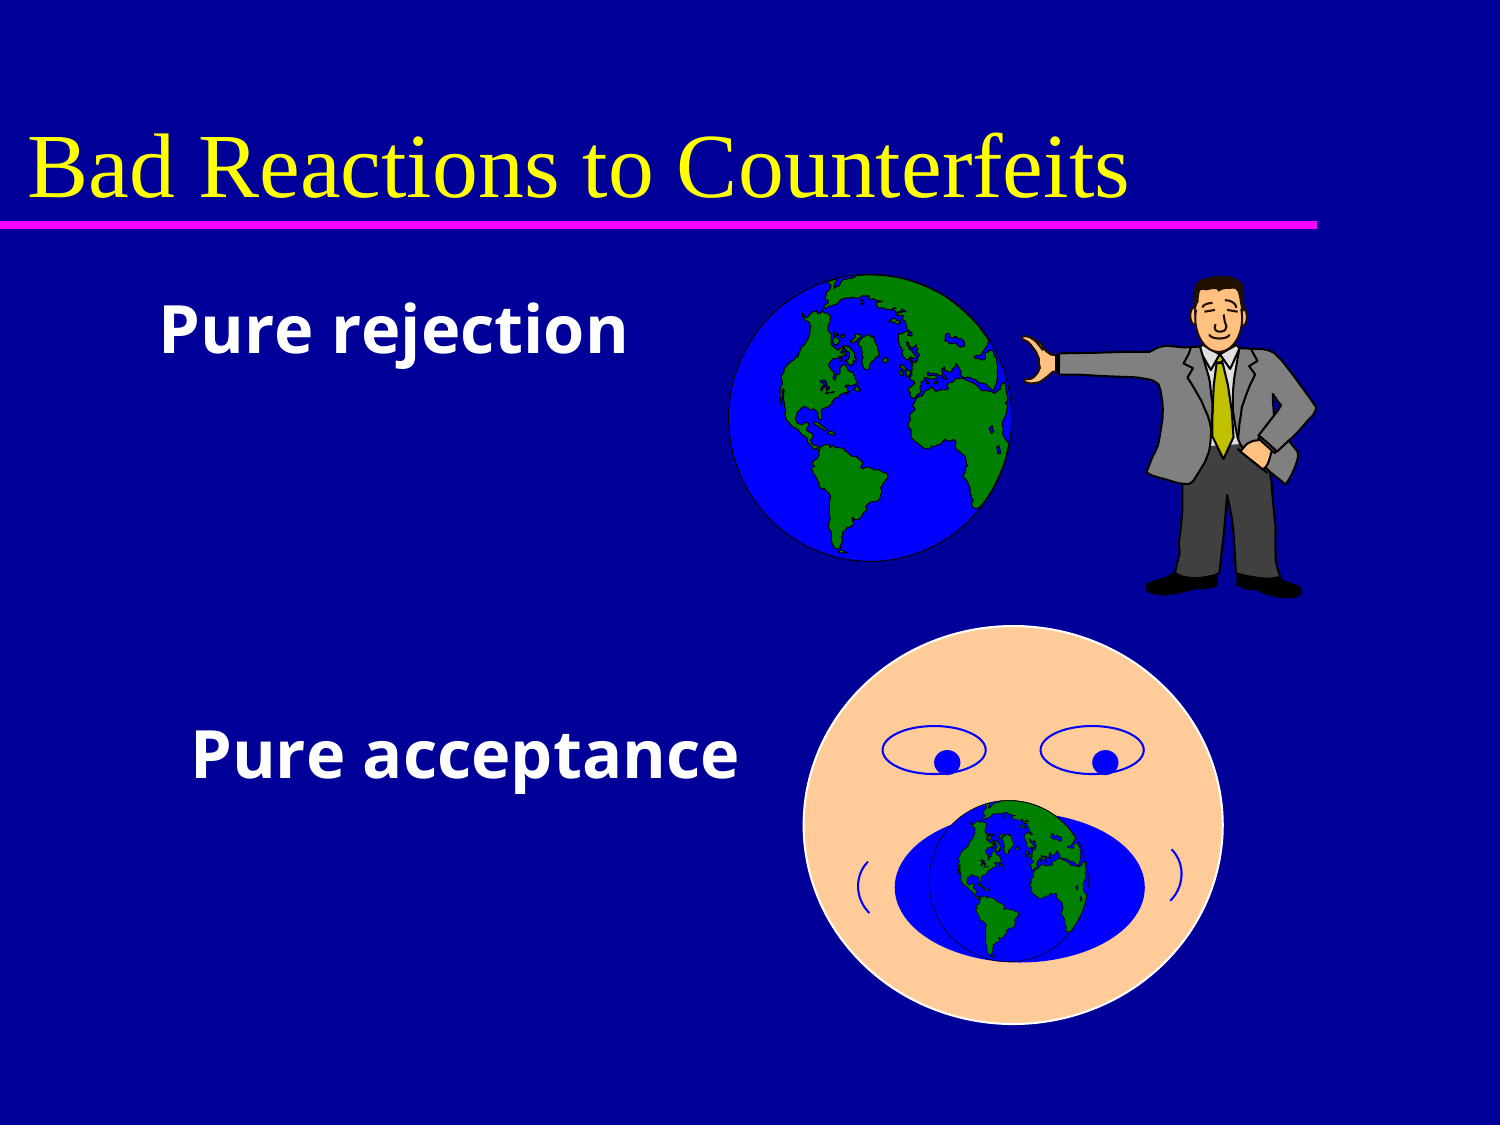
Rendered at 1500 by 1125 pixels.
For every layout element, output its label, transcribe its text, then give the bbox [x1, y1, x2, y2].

text_box [1022, 275, 1317, 599]
text_box Pure acceptance [157, 699, 838, 806]
chart [727, 273, 1013, 563]
title Bad Reactions to Counterfeits [12, 43, 1500, 225]
list Pure rejection [143, 275, 765, 651]
chart [928, 800, 1089, 963]
text_box [803, 626, 1223, 1025]
